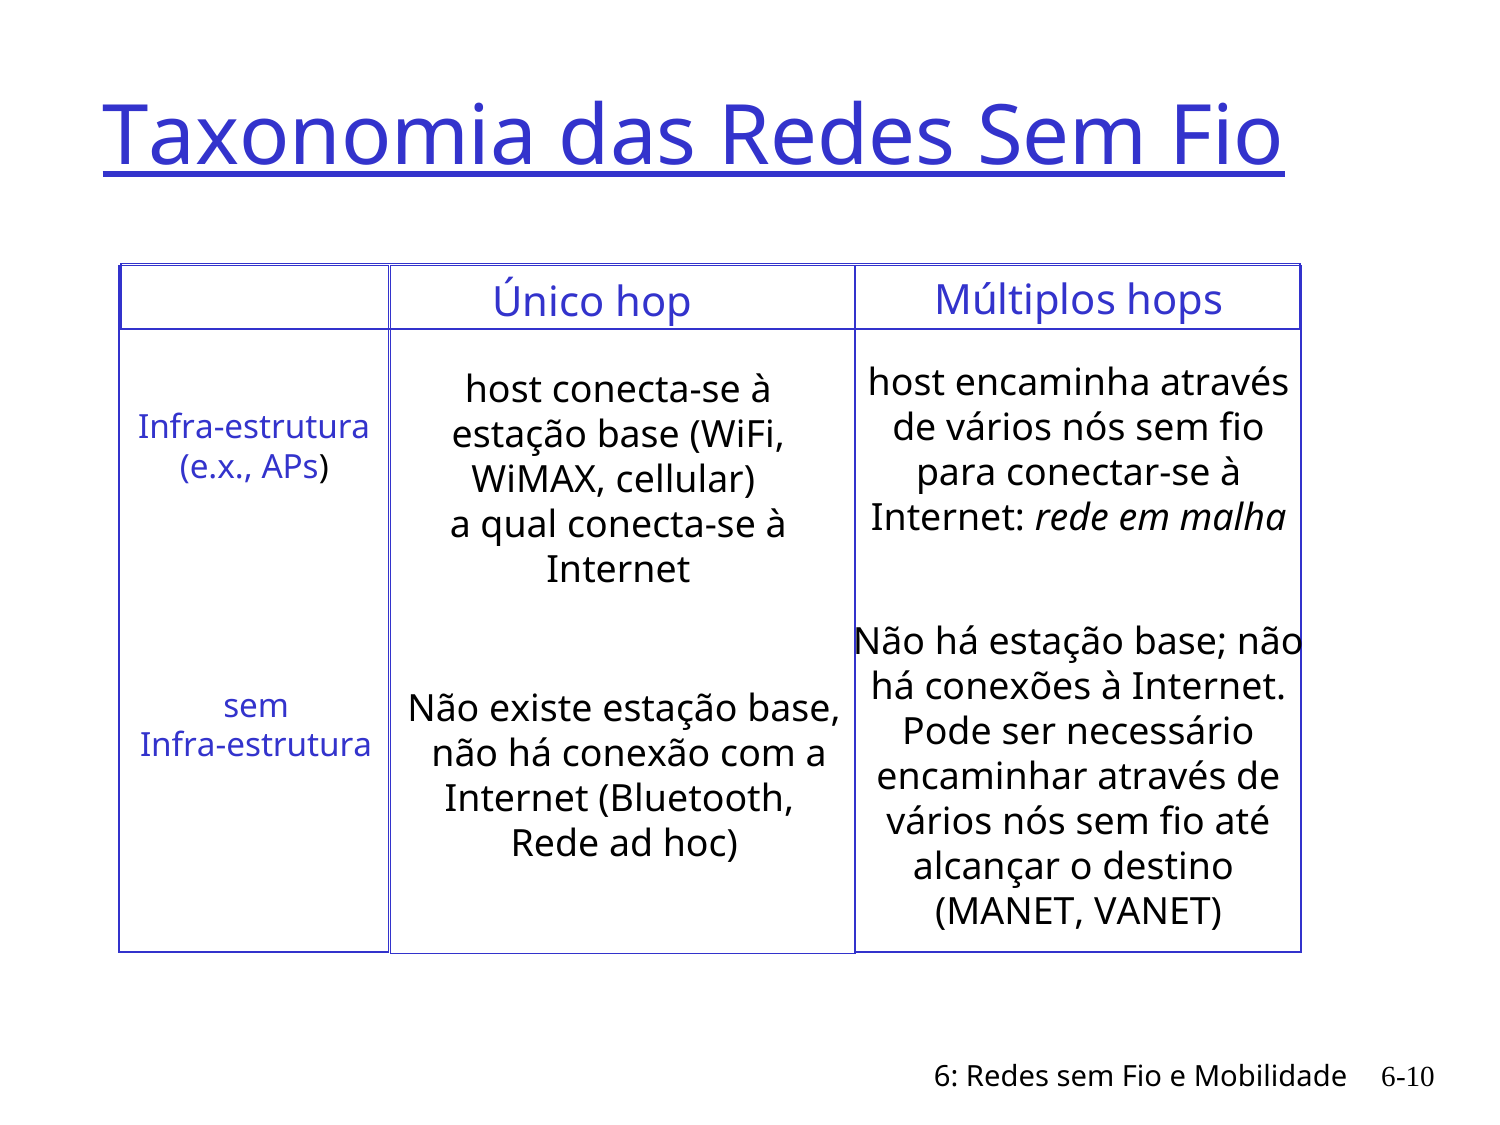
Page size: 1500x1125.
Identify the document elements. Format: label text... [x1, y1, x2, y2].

text_box Taxonomia das Redes Sem Fio [87, 37, 1363, 225]
text_box Não há estação base; não há conexões à Internet. Pode ser necessário encaminhar através de vários nós sem fio até alcançar o destino (MANET, VANET) [838, 609, 1319, 941]
text_box Múltiplos hops [919, 266, 1239, 328]
text_box Infra-estrutura (e.x., APs) [123, 397, 386, 494]
text_box host conecta-se à estação base (WiFi, WiMAX, cellular) a qual conecta-se à Internet [434, 357, 802, 598]
text_box Não existe estação base, não há conexão com a Internet (Bluetooth, Rede ad hoc) [392, 676, 838, 872]
text_box 6: Redes sem Fio e Mobilidade [728, 1050, 1339, 1125]
text_box sem Infra-estrutura [109, 676, 118, 772]
text_box sem Infra-estrutura [120, 676, 388, 772]
text_box 6-<number> [1339, 1050, 1451, 1125]
text_box host encaminha através de vários nós sem fio para conectar-se à Internet: rede em malha [837, 349, 1321, 546]
text_box Único hop [477, 266, 708, 328]
